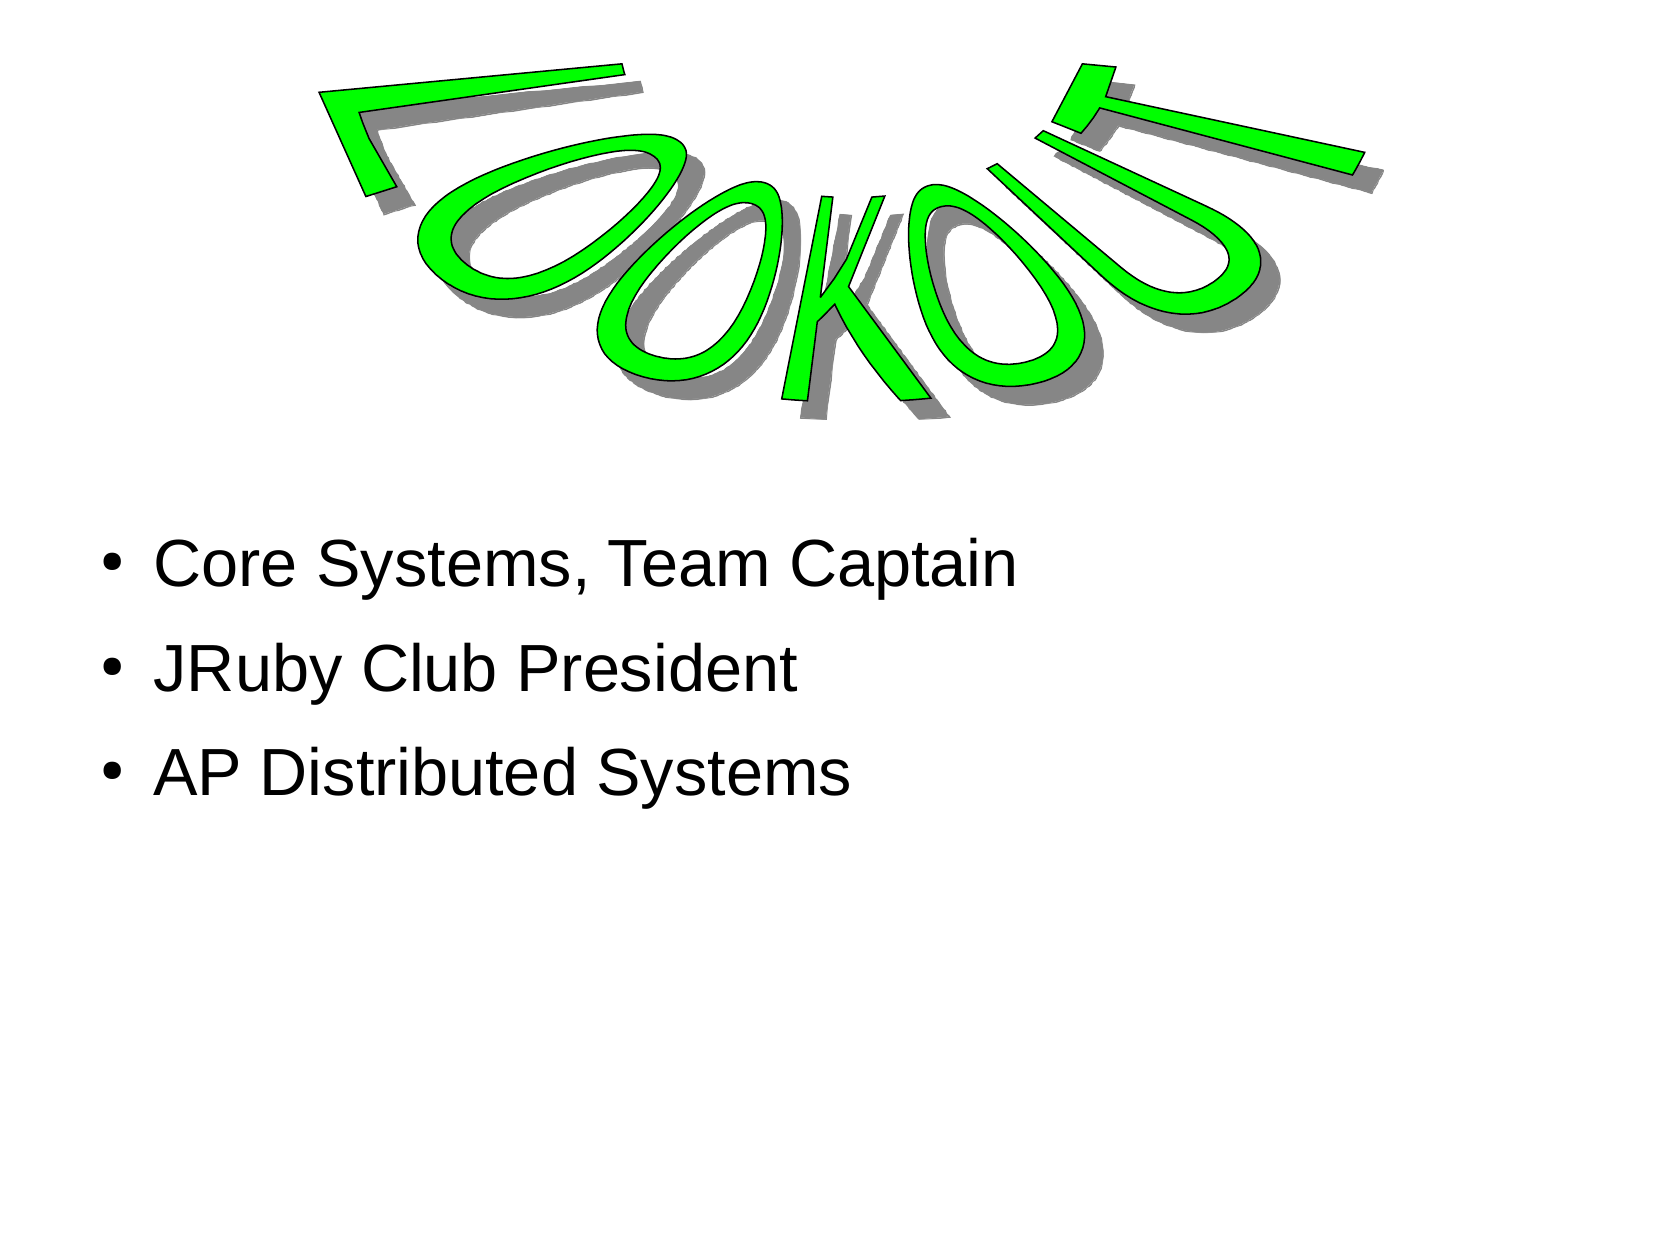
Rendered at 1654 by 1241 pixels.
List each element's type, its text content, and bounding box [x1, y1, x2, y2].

text_box LOOKOUT [1051, 63, 1365, 175]
list Core Systems, Team Captain JRuby Club President AP Distributed Systems [82, 526, 1571, 1241]
text_box LOOKOUT [417, 134, 687, 300]
text_box LOOKOUT [781, 196, 931, 401]
text_box LOOKOUT [319, 63, 625, 197]
text_box LOOKOUT [597, 181, 783, 381]
text_box LOOKOUT [908, 184, 1085, 387]
text_box LOOKOUT [987, 130, 1261, 315]
